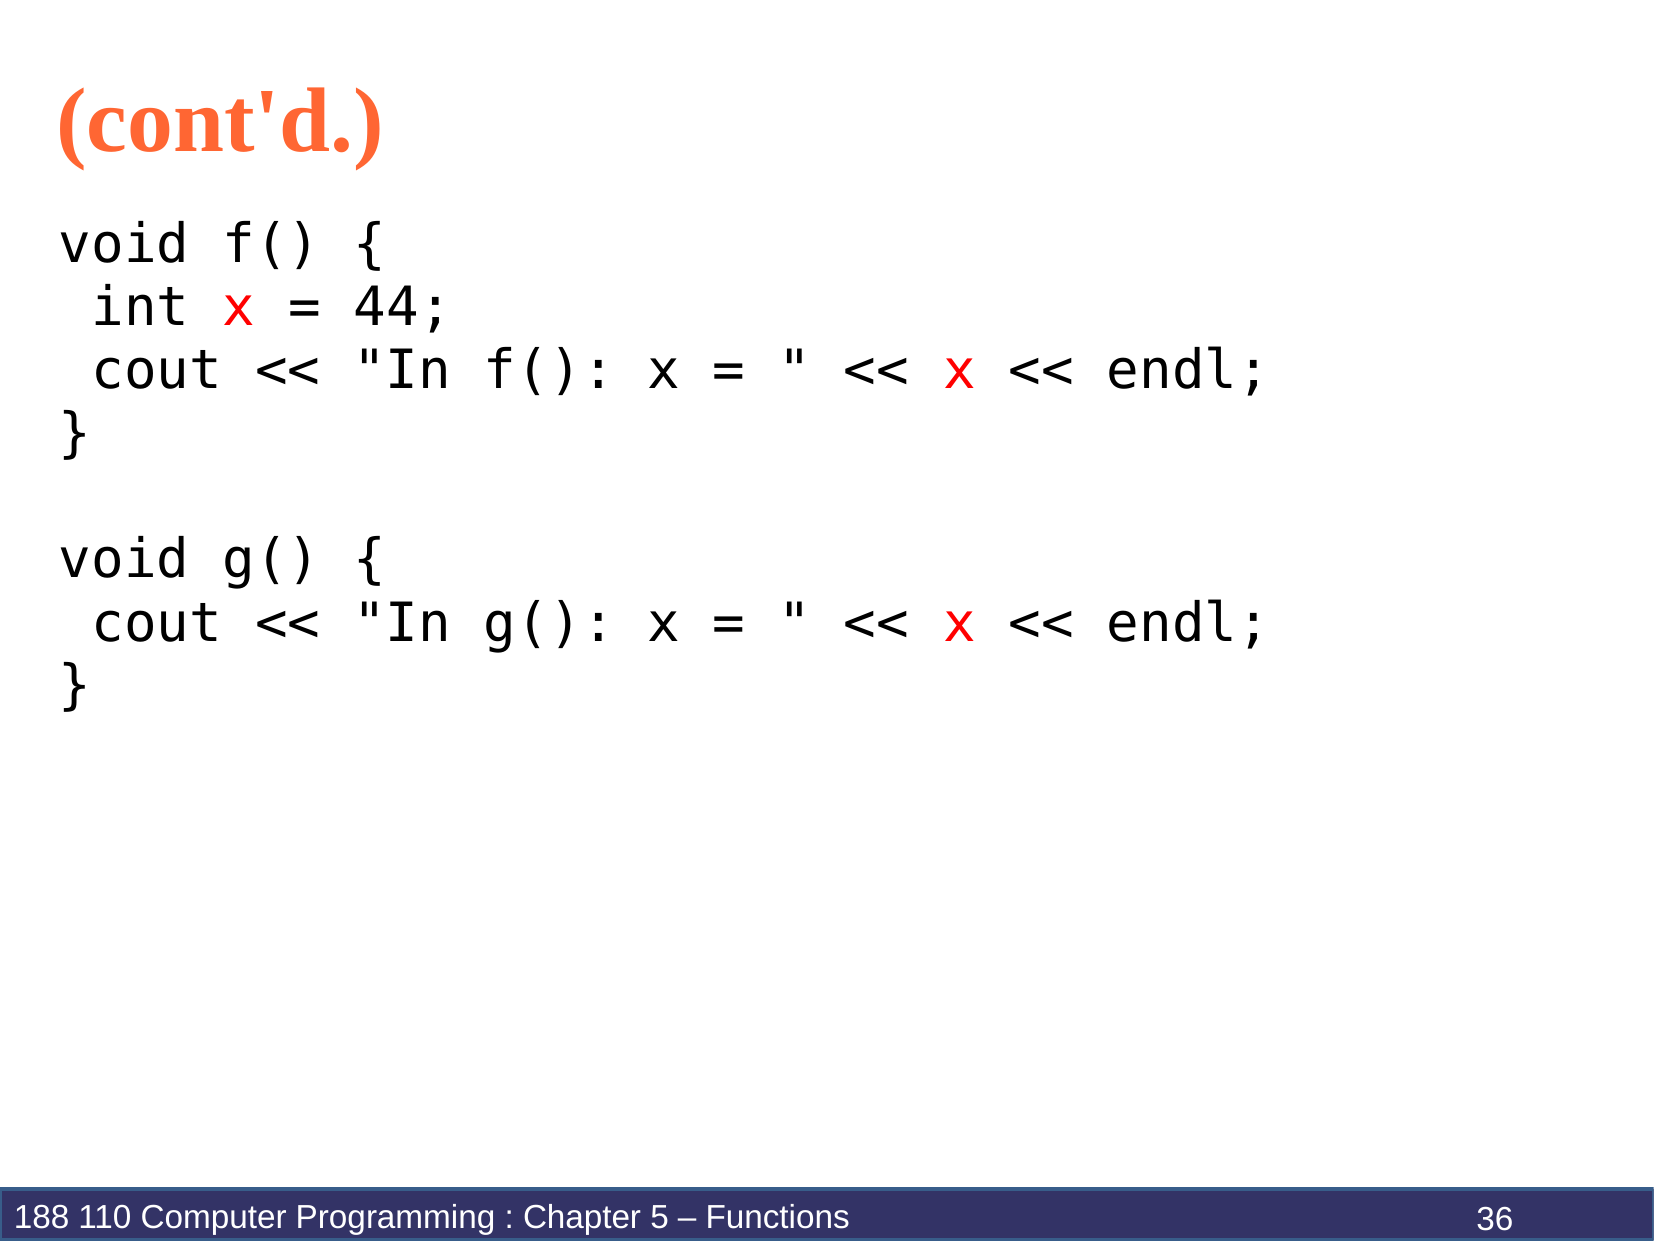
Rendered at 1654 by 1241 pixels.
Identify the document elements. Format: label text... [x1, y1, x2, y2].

title (cont'd.) [55, 46, 1591, 182]
text_box void f() { int x = 44; cout << "In f(): x = " << x << endl; } void g() { cout << "In g(): x = " << x << endl; } [59, 212, 1595, 1197]
